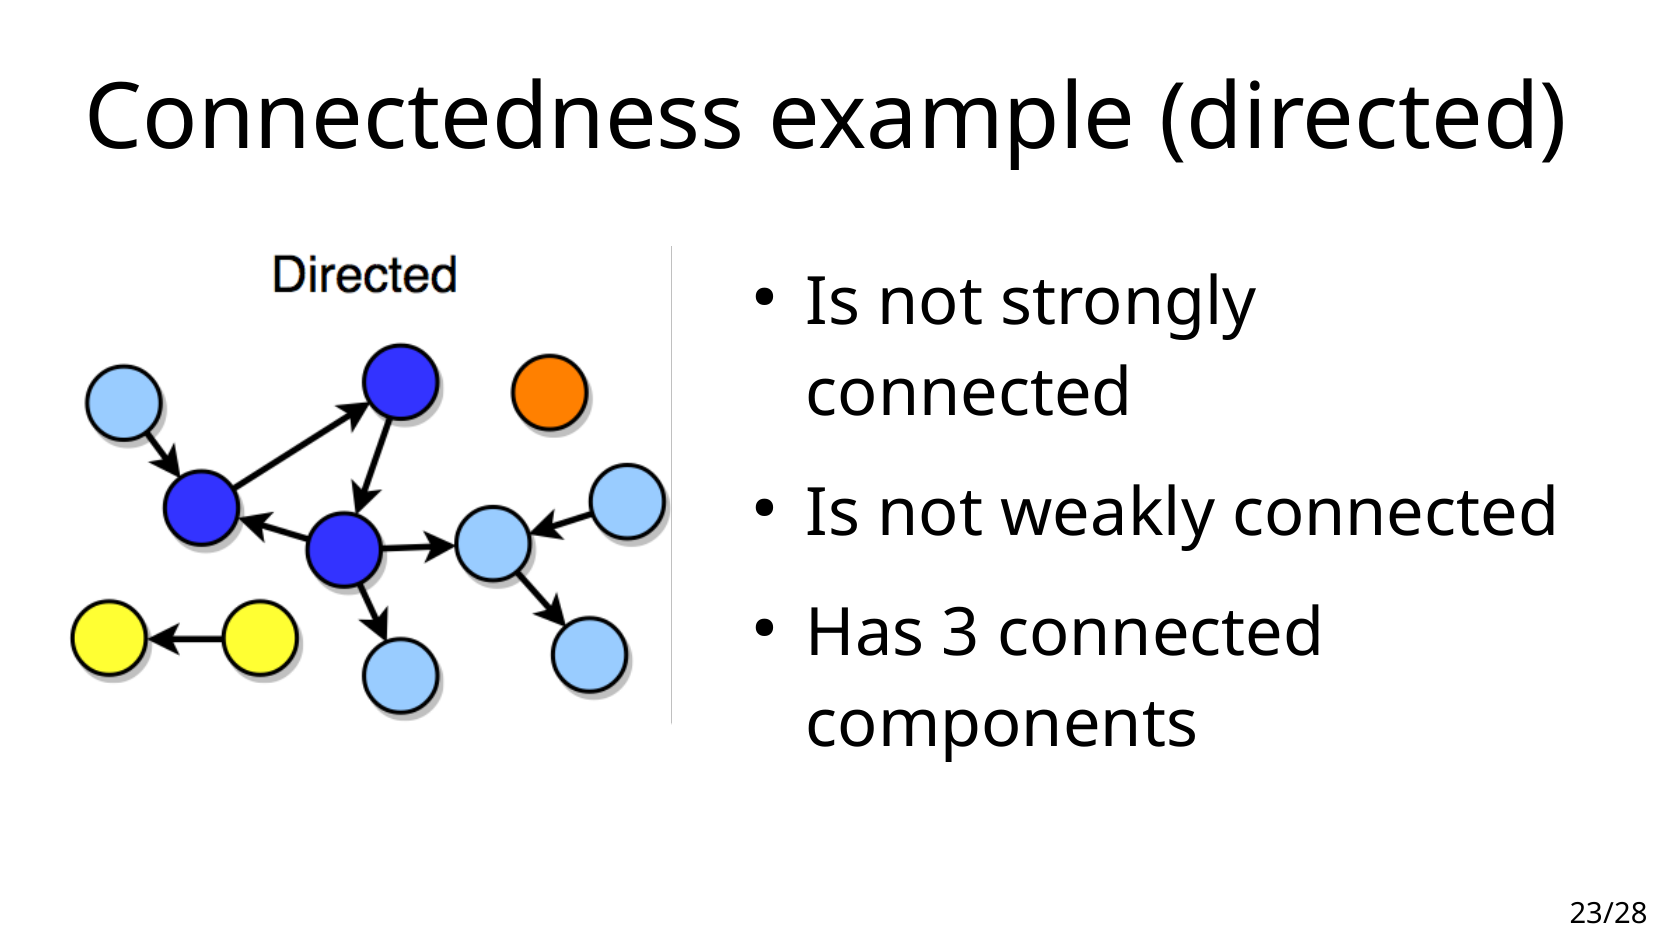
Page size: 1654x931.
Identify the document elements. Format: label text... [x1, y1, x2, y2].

picture [22, 246, 673, 725]
title Connectedness example (directed) [82, 1, 1571, 226]
list Is not strongly connected Is not weakly connected Has 3 connected components [735, 253, 1571, 871]
